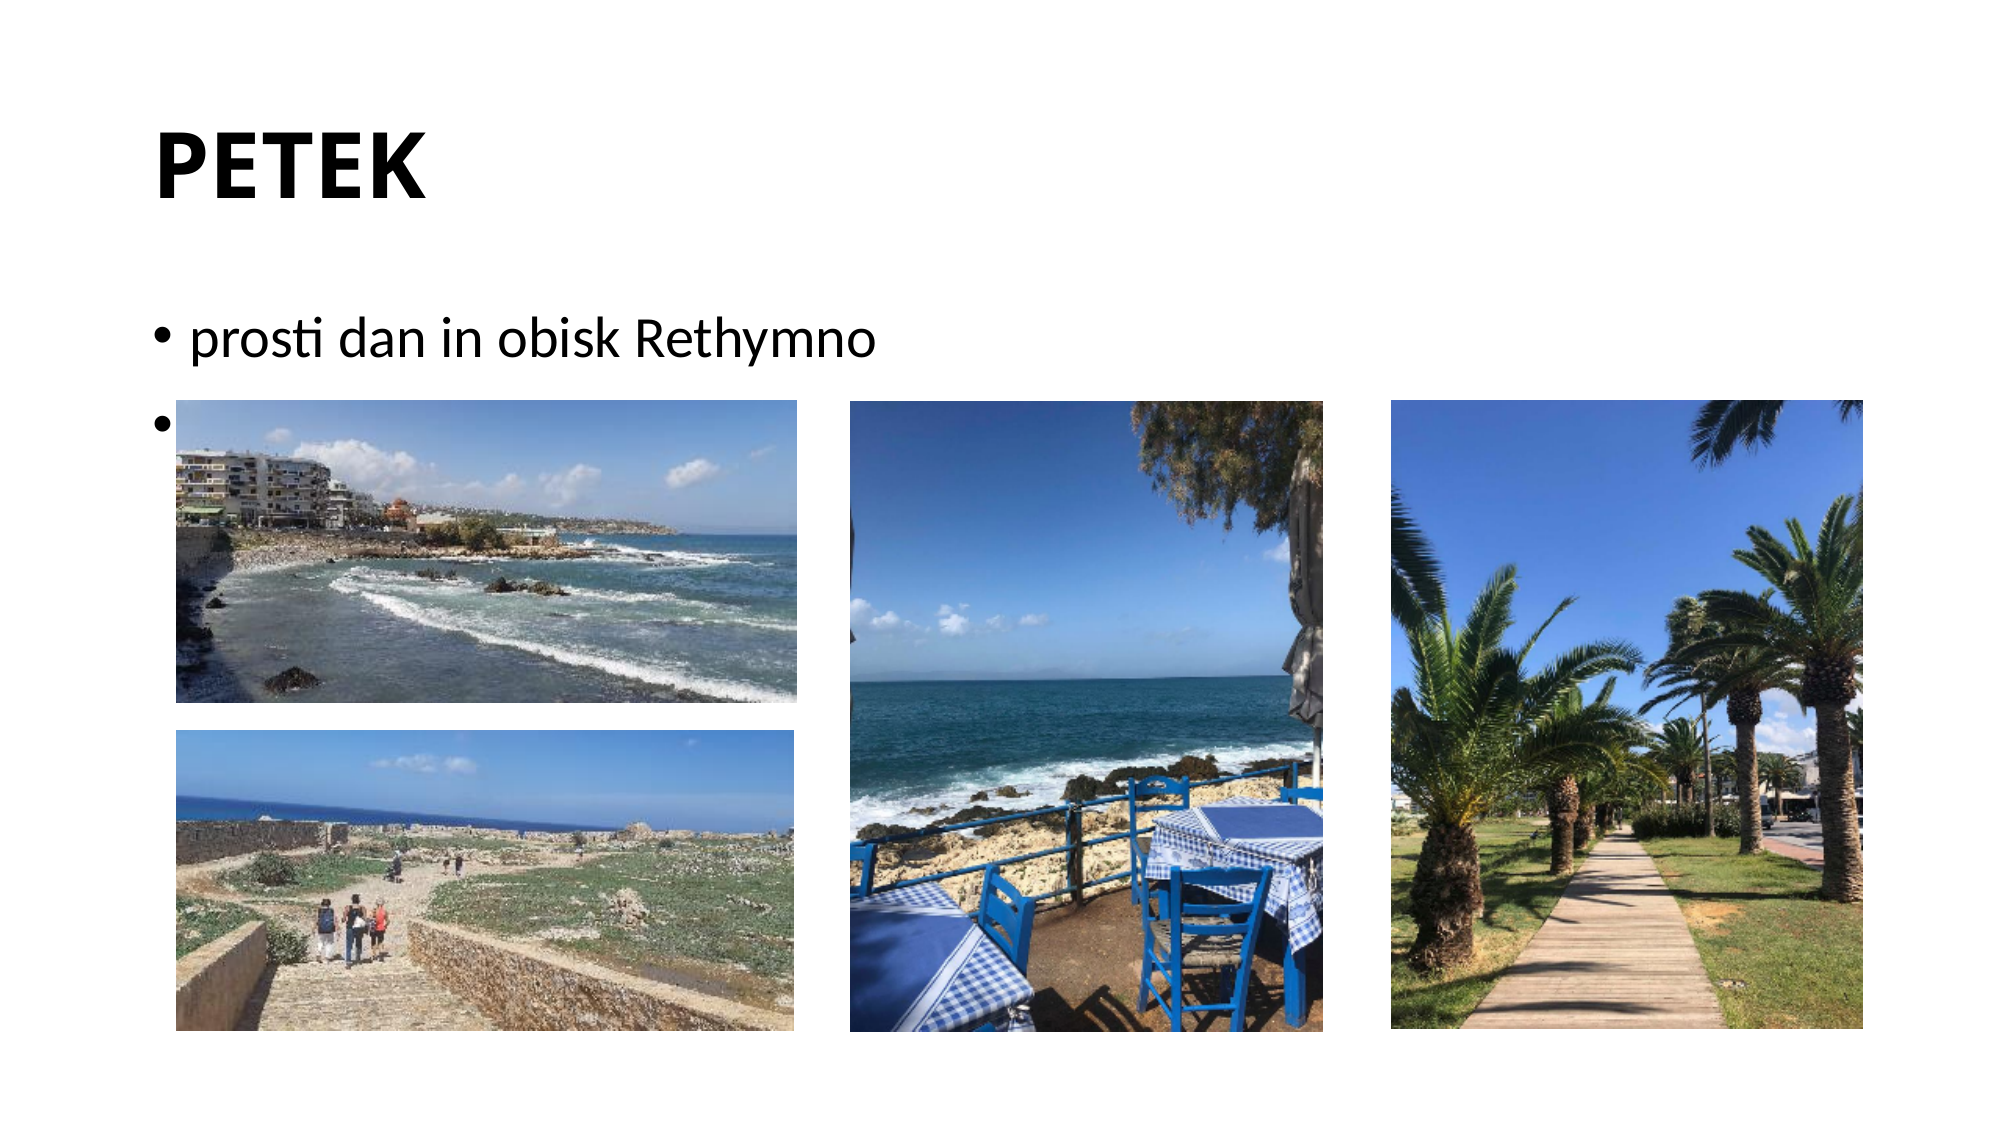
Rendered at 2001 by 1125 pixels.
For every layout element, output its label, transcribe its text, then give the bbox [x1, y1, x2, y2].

list prosti dan in obisk Rethymno [137, 299, 1863, 1014]
picture [1391, 400, 1863, 1029]
title PETEK [137, 59, 1863, 278]
picture [176, 400, 797, 703]
picture [176, 731, 794, 1032]
picture [850, 402, 1323, 1032]
